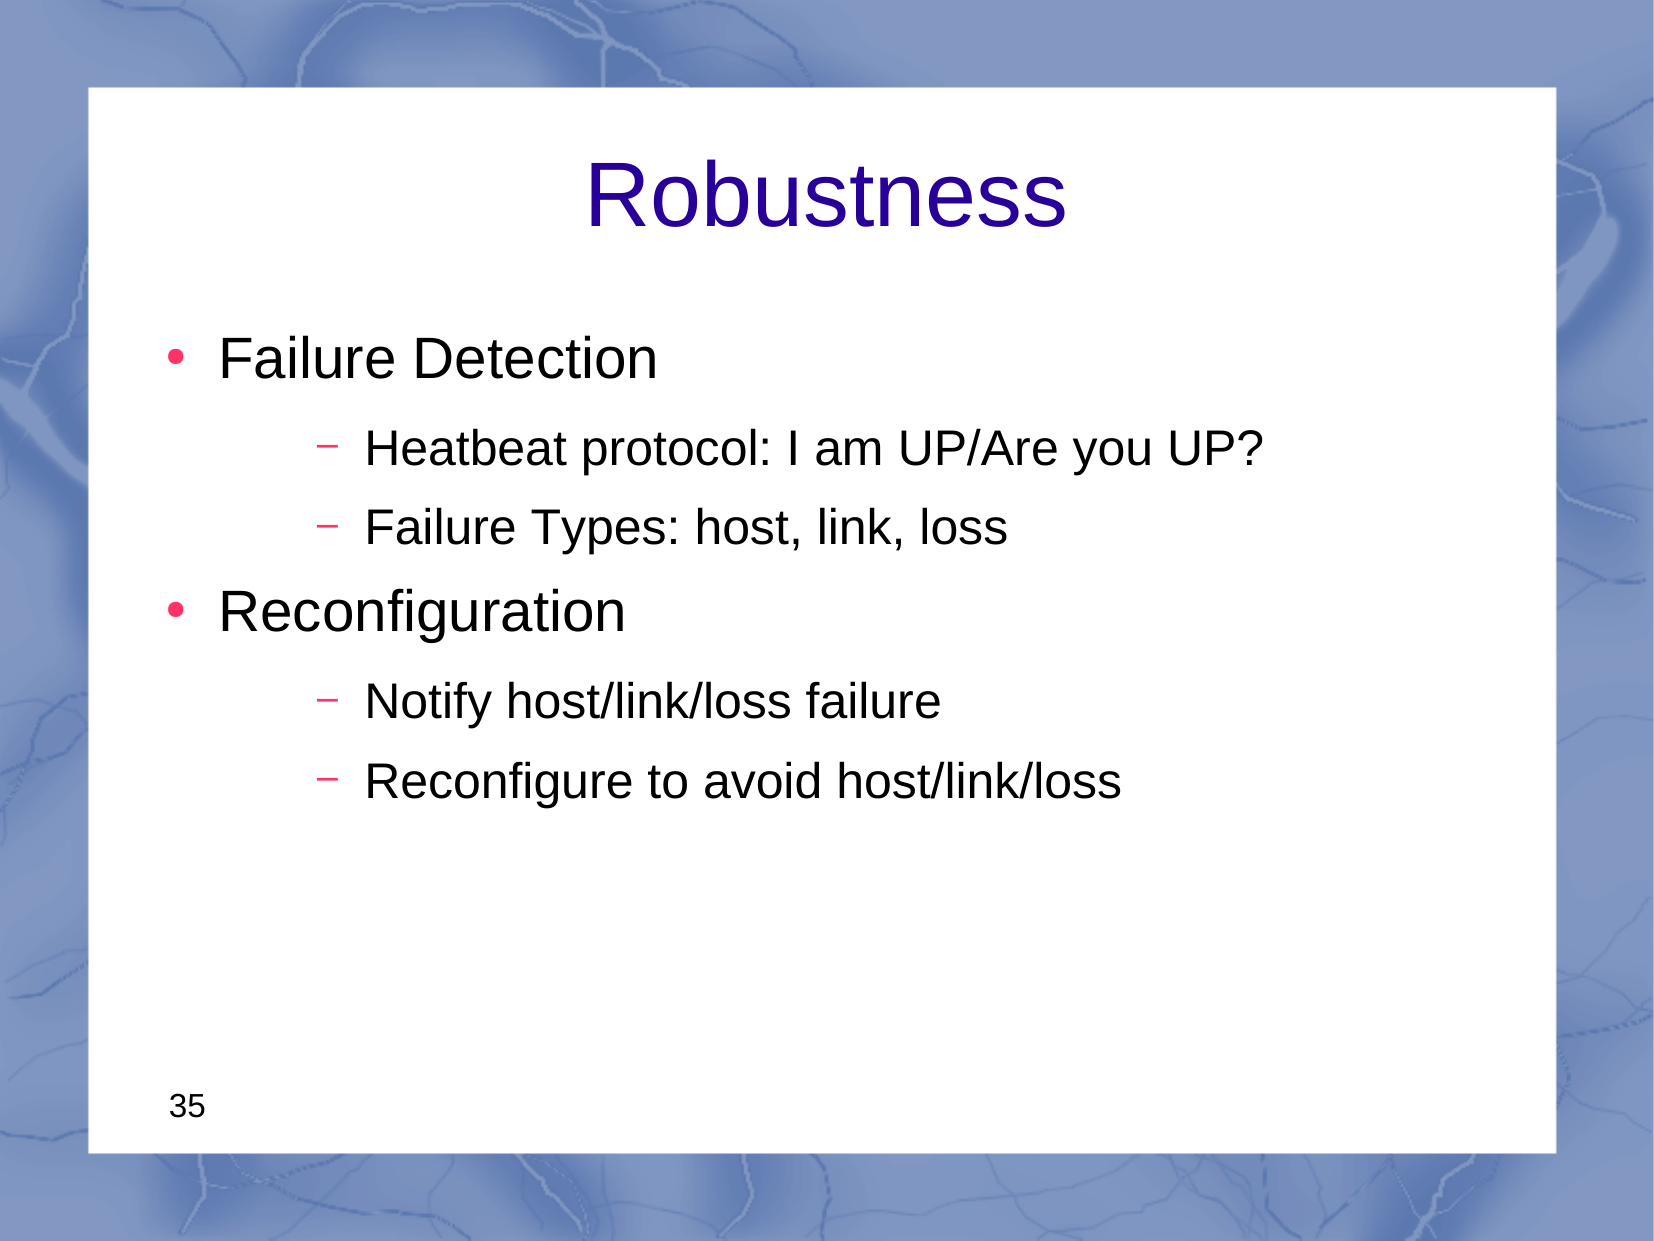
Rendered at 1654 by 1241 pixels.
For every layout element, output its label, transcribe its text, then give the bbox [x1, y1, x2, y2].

picture [0, 0, 1654, 1241]
list Failure Detection Heatbeat protocol: I am UP/Are you UP? Failure Types: host, link, loss Reconfiguration Notify host/link/loss failure Reconfigure to avoid host/link/loss [147, 325, 1506, 1045]
title Robustness [118, 90, 1536, 298]
